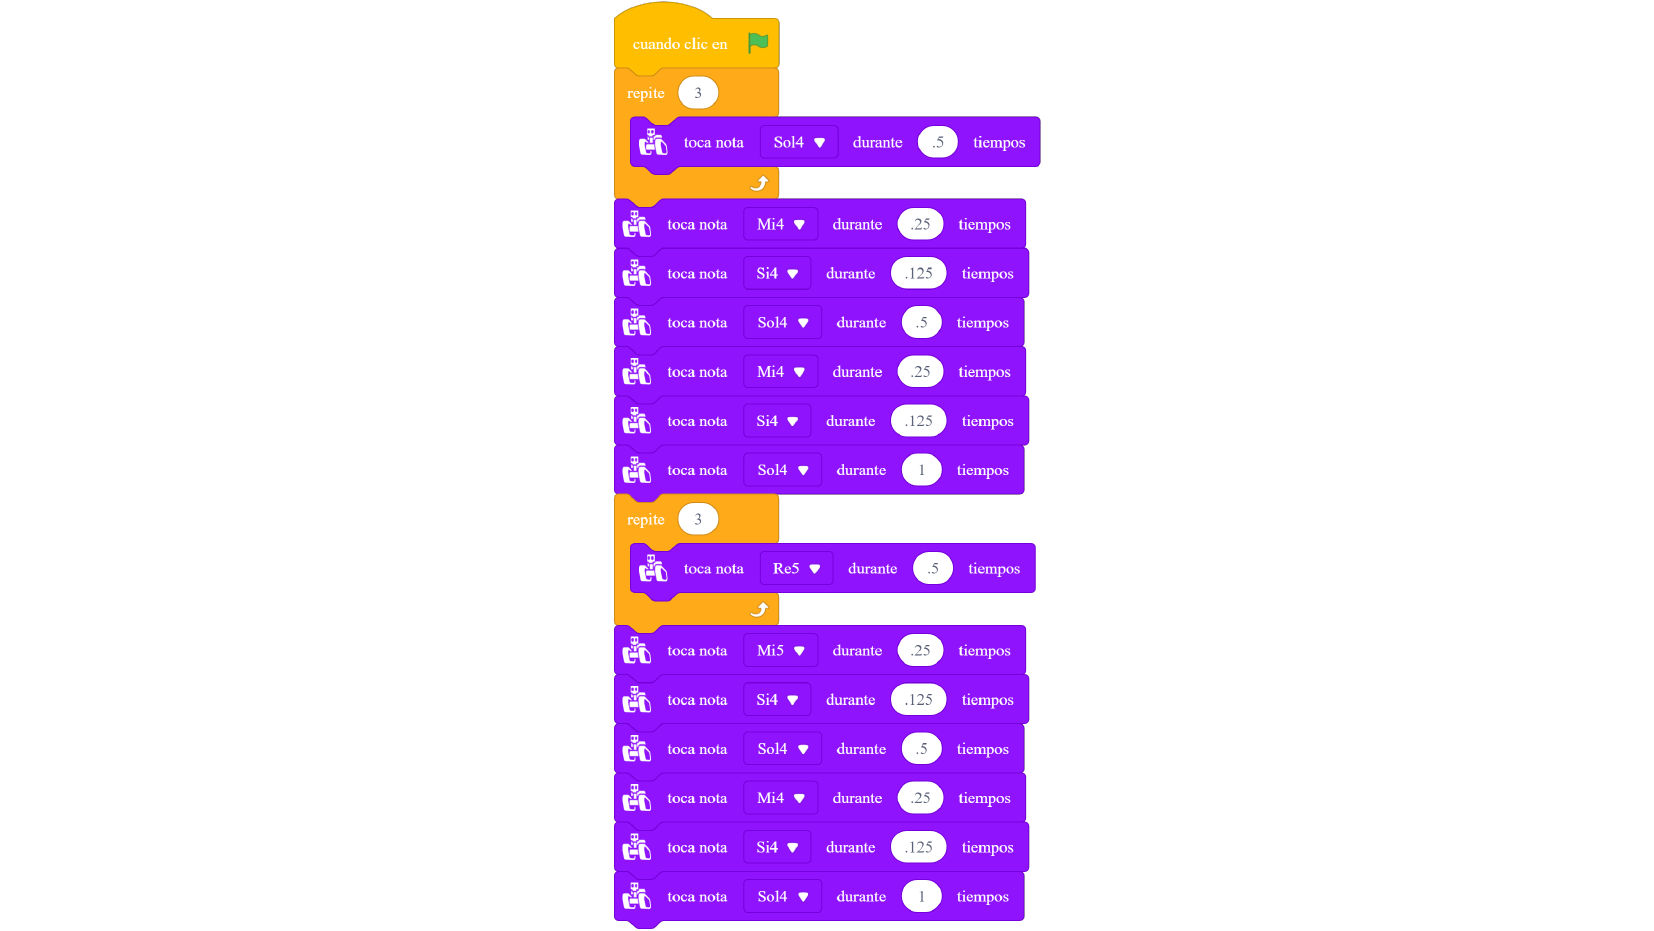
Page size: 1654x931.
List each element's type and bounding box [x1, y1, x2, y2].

picture [612, 0, 1042, 931]
